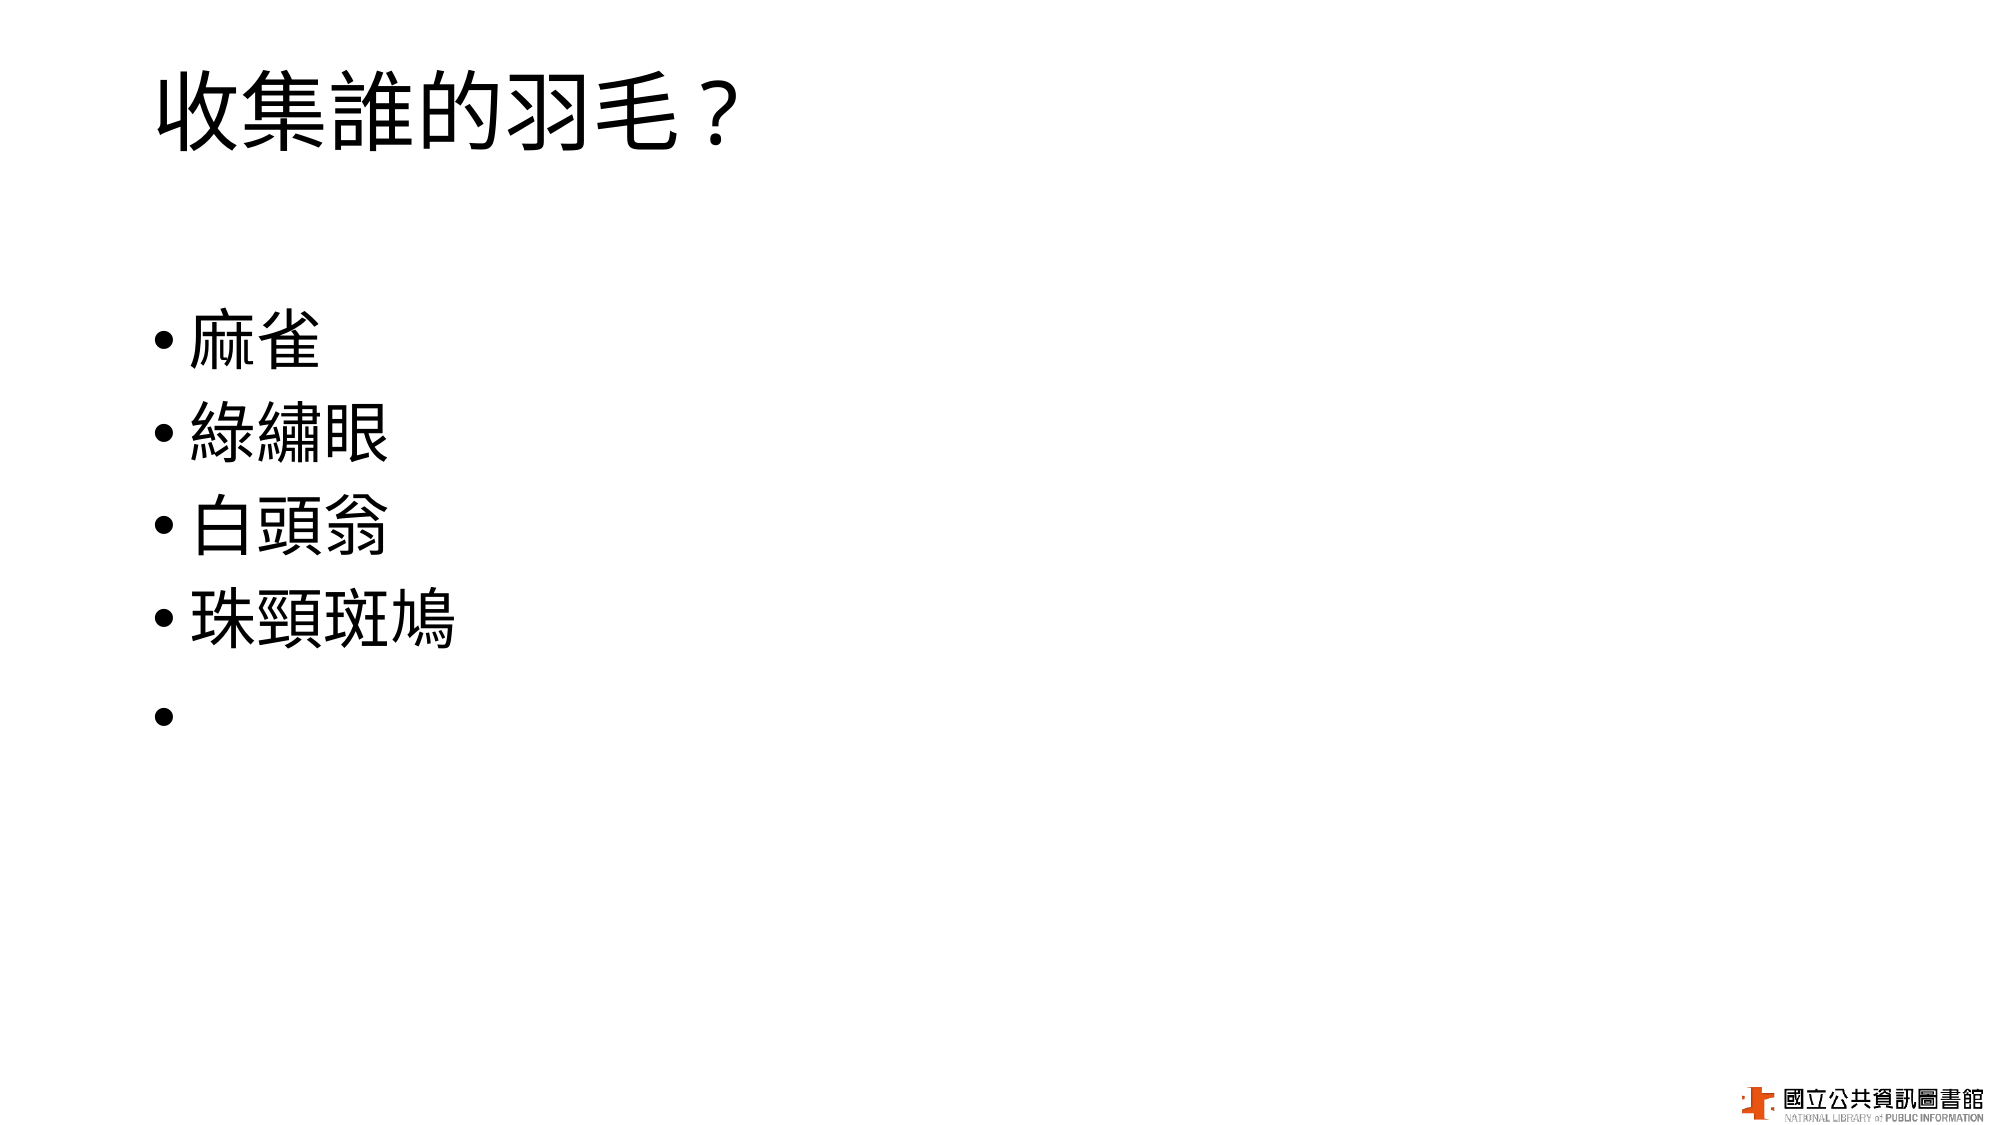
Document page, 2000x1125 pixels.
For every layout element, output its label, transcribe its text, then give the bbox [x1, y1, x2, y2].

list 麻雀 綠繡眼 白頭翁 珠頸斑鳩 [137, 299, 1863, 1014]
title 收集誰的羽毛? [137, 59, 1863, 278]
